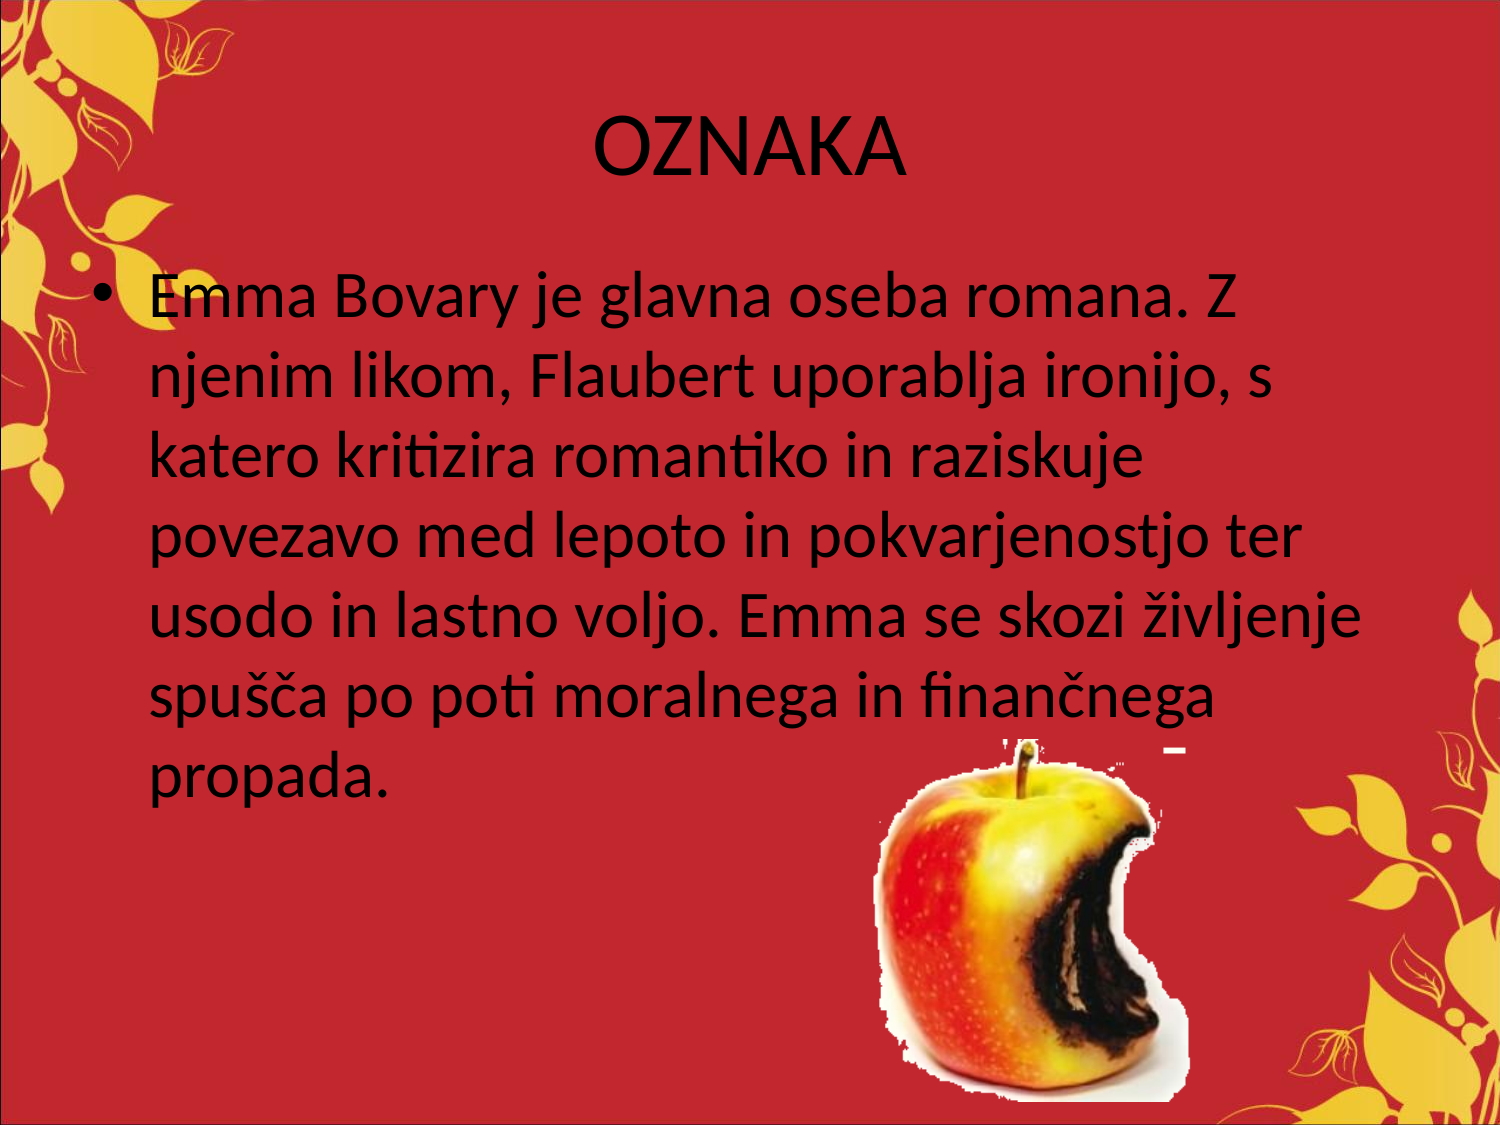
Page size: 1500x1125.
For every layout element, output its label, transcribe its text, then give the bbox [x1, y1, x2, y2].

list Emma Bovary je glavna oseba romana. Z njenim likom, Flaubert uporablja ironijo, s katero kritizira romantiko in raziskuje povezavo med lepoto in pokvarjenostjo ter usodo in lastno voljo. Emma se skozi življenje spušča po poti moralnega in finančnega propada. [76, 243, 1427, 986]
picture [0, 0, 1500, 1125]
title OZNAKA [75, 45, 1425, 233]
